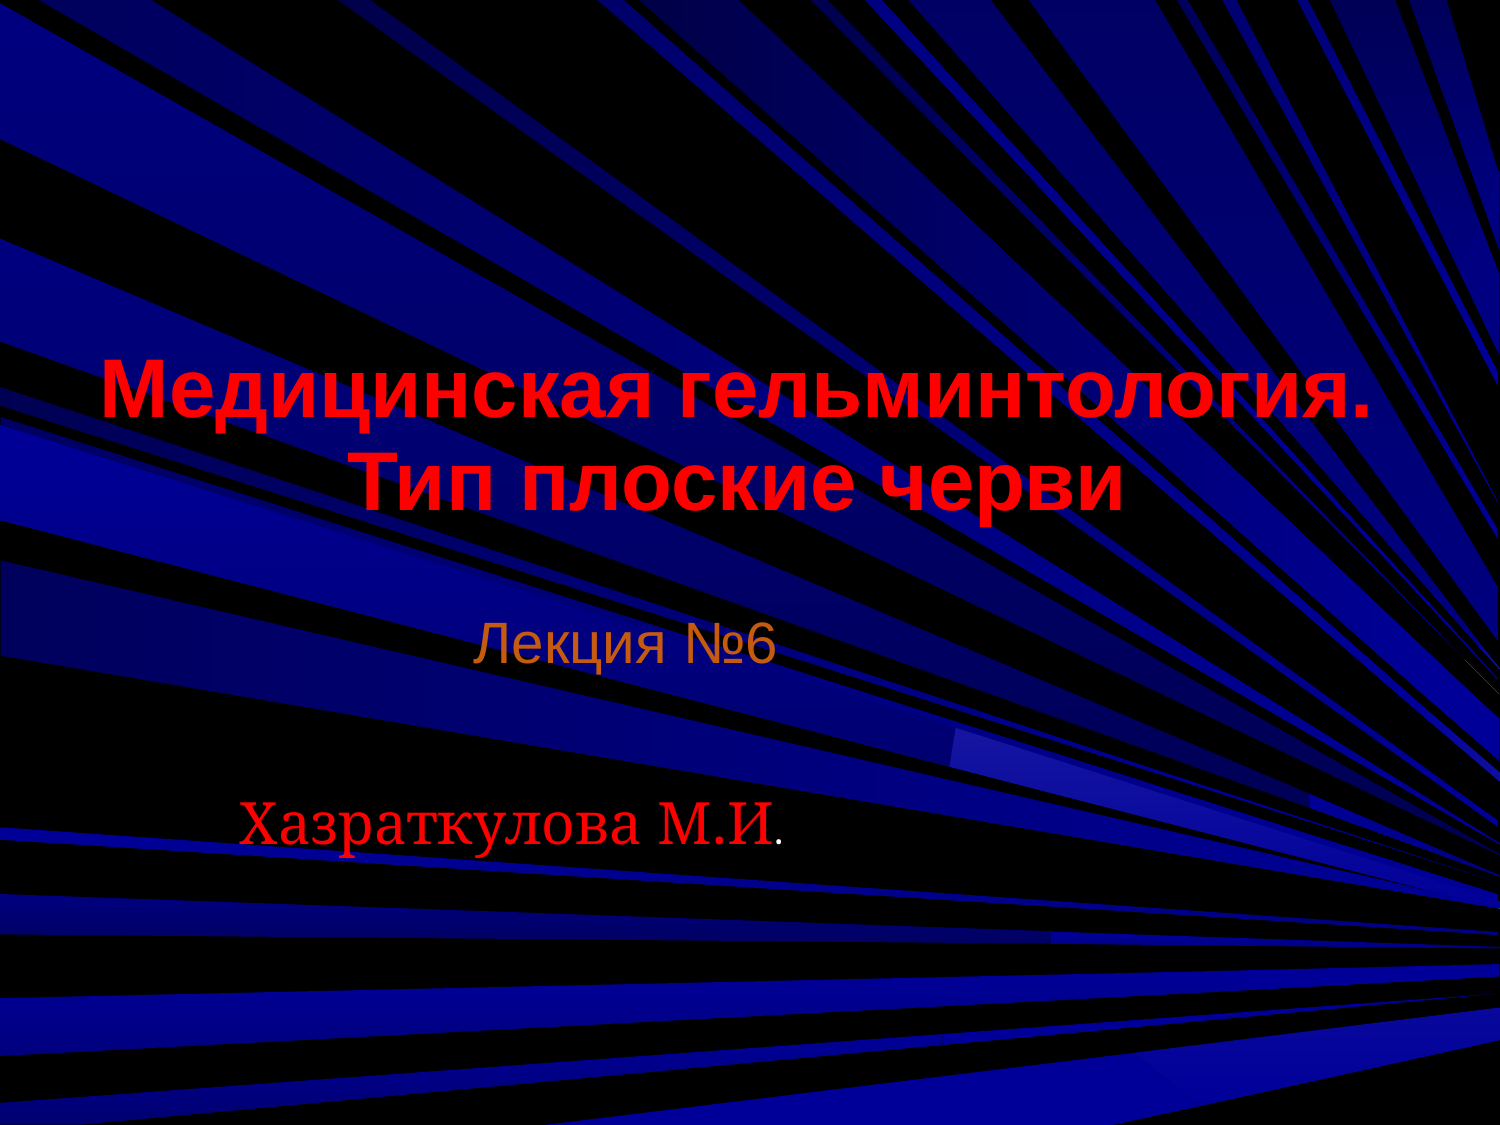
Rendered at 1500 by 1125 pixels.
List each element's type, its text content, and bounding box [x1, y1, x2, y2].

text_box Хазраткулова М.И. [112, 774, 1459, 1125]
subtitle Лекция №6 [465, 605, 1417, 764]
text_box Медицинская гельминтология. Тип плоские черви [64, 314, 1411, 556]
